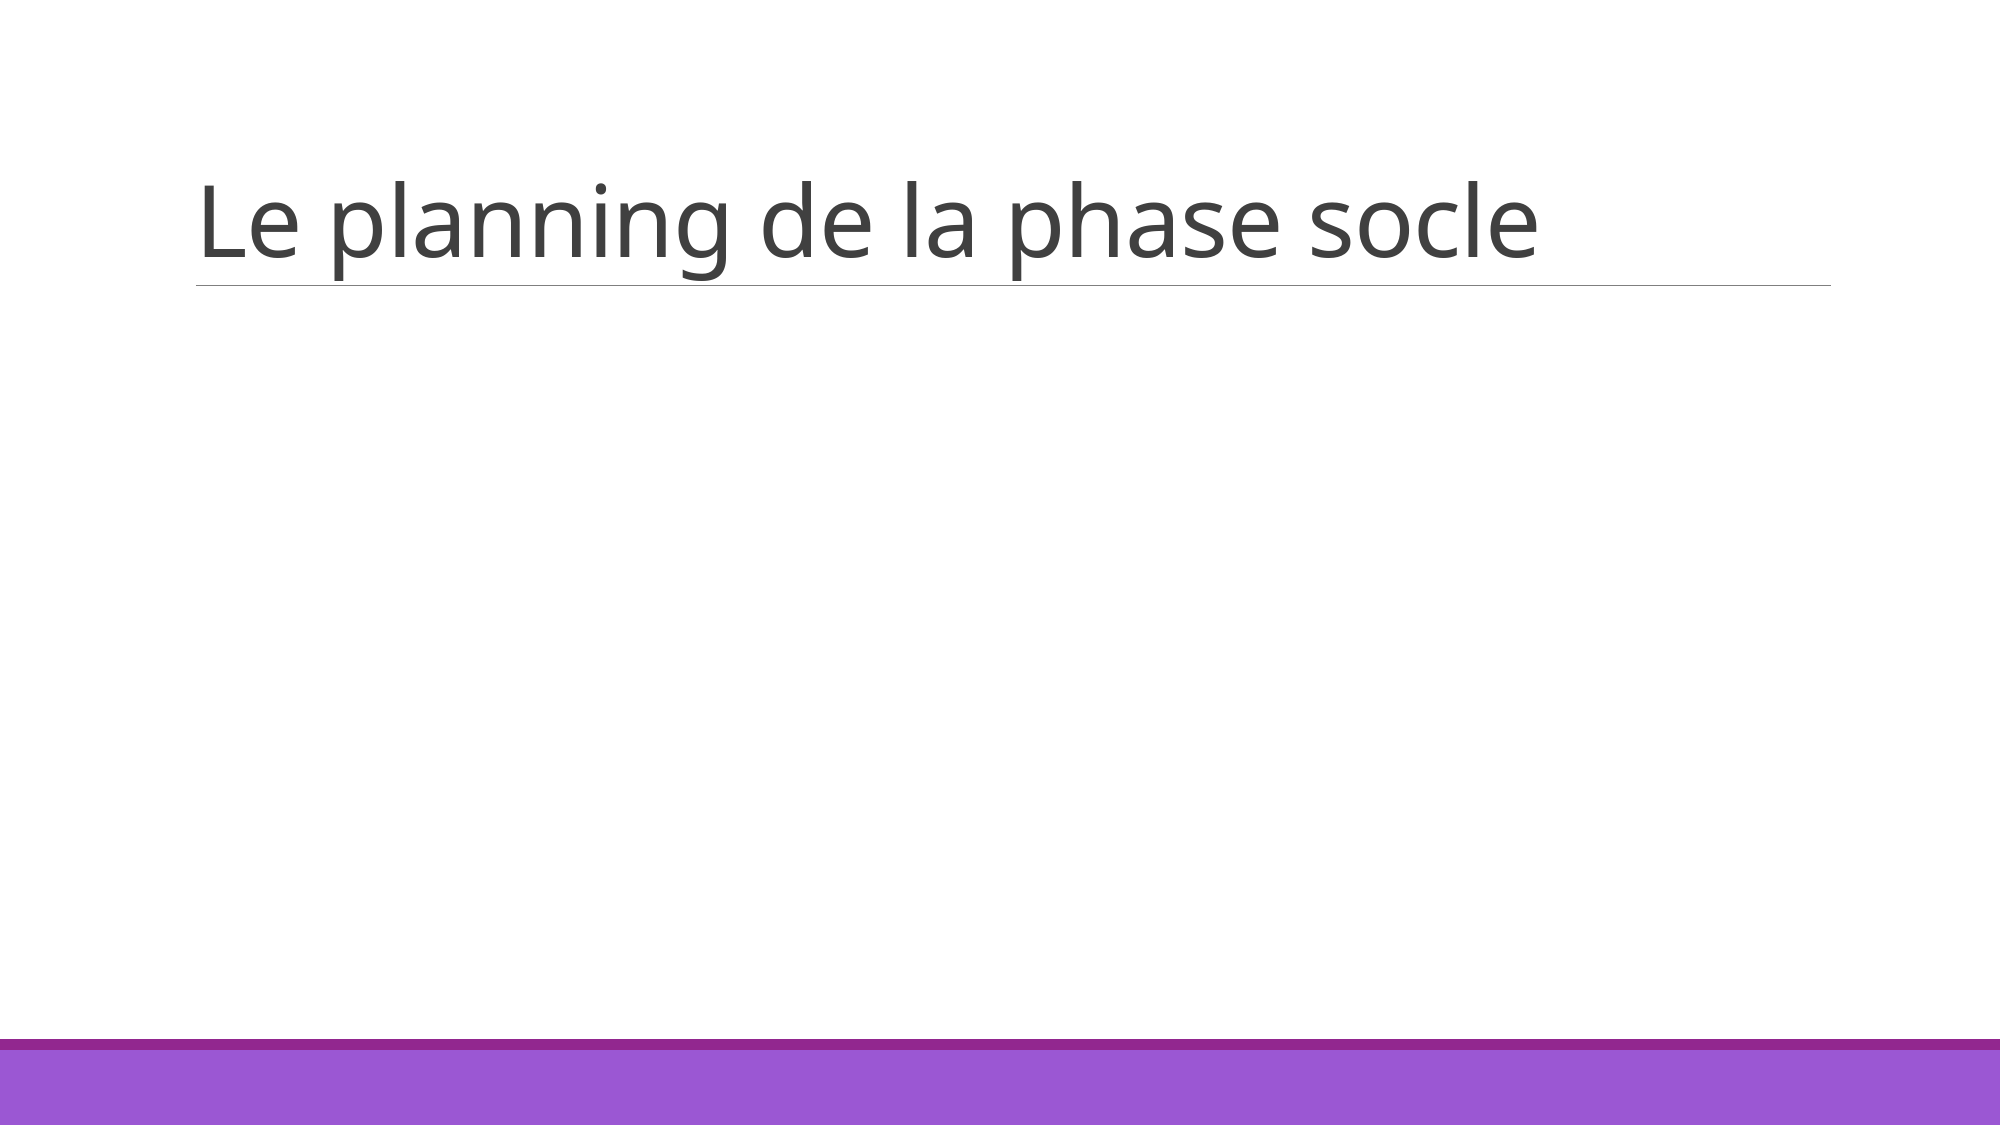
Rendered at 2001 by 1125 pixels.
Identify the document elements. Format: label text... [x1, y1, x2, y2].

title Le planning de la phase socle [180, 47, 1831, 286]
